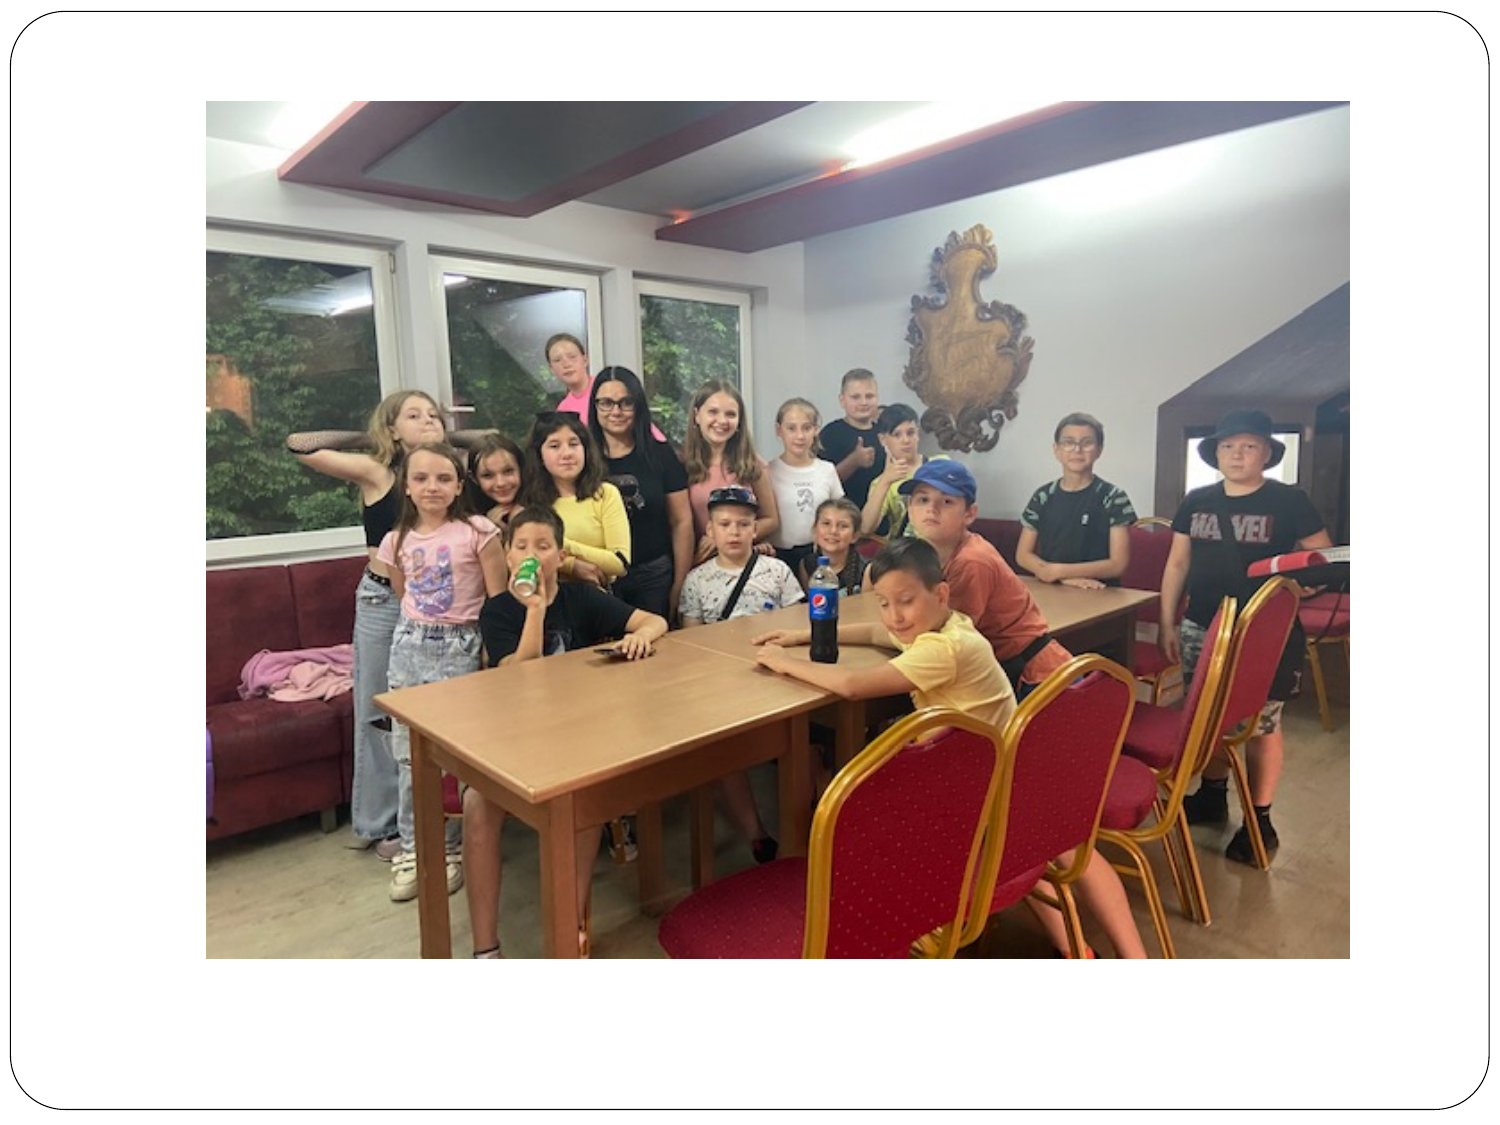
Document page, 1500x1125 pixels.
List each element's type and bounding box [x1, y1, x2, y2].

picture [206, 101, 1350, 959]
